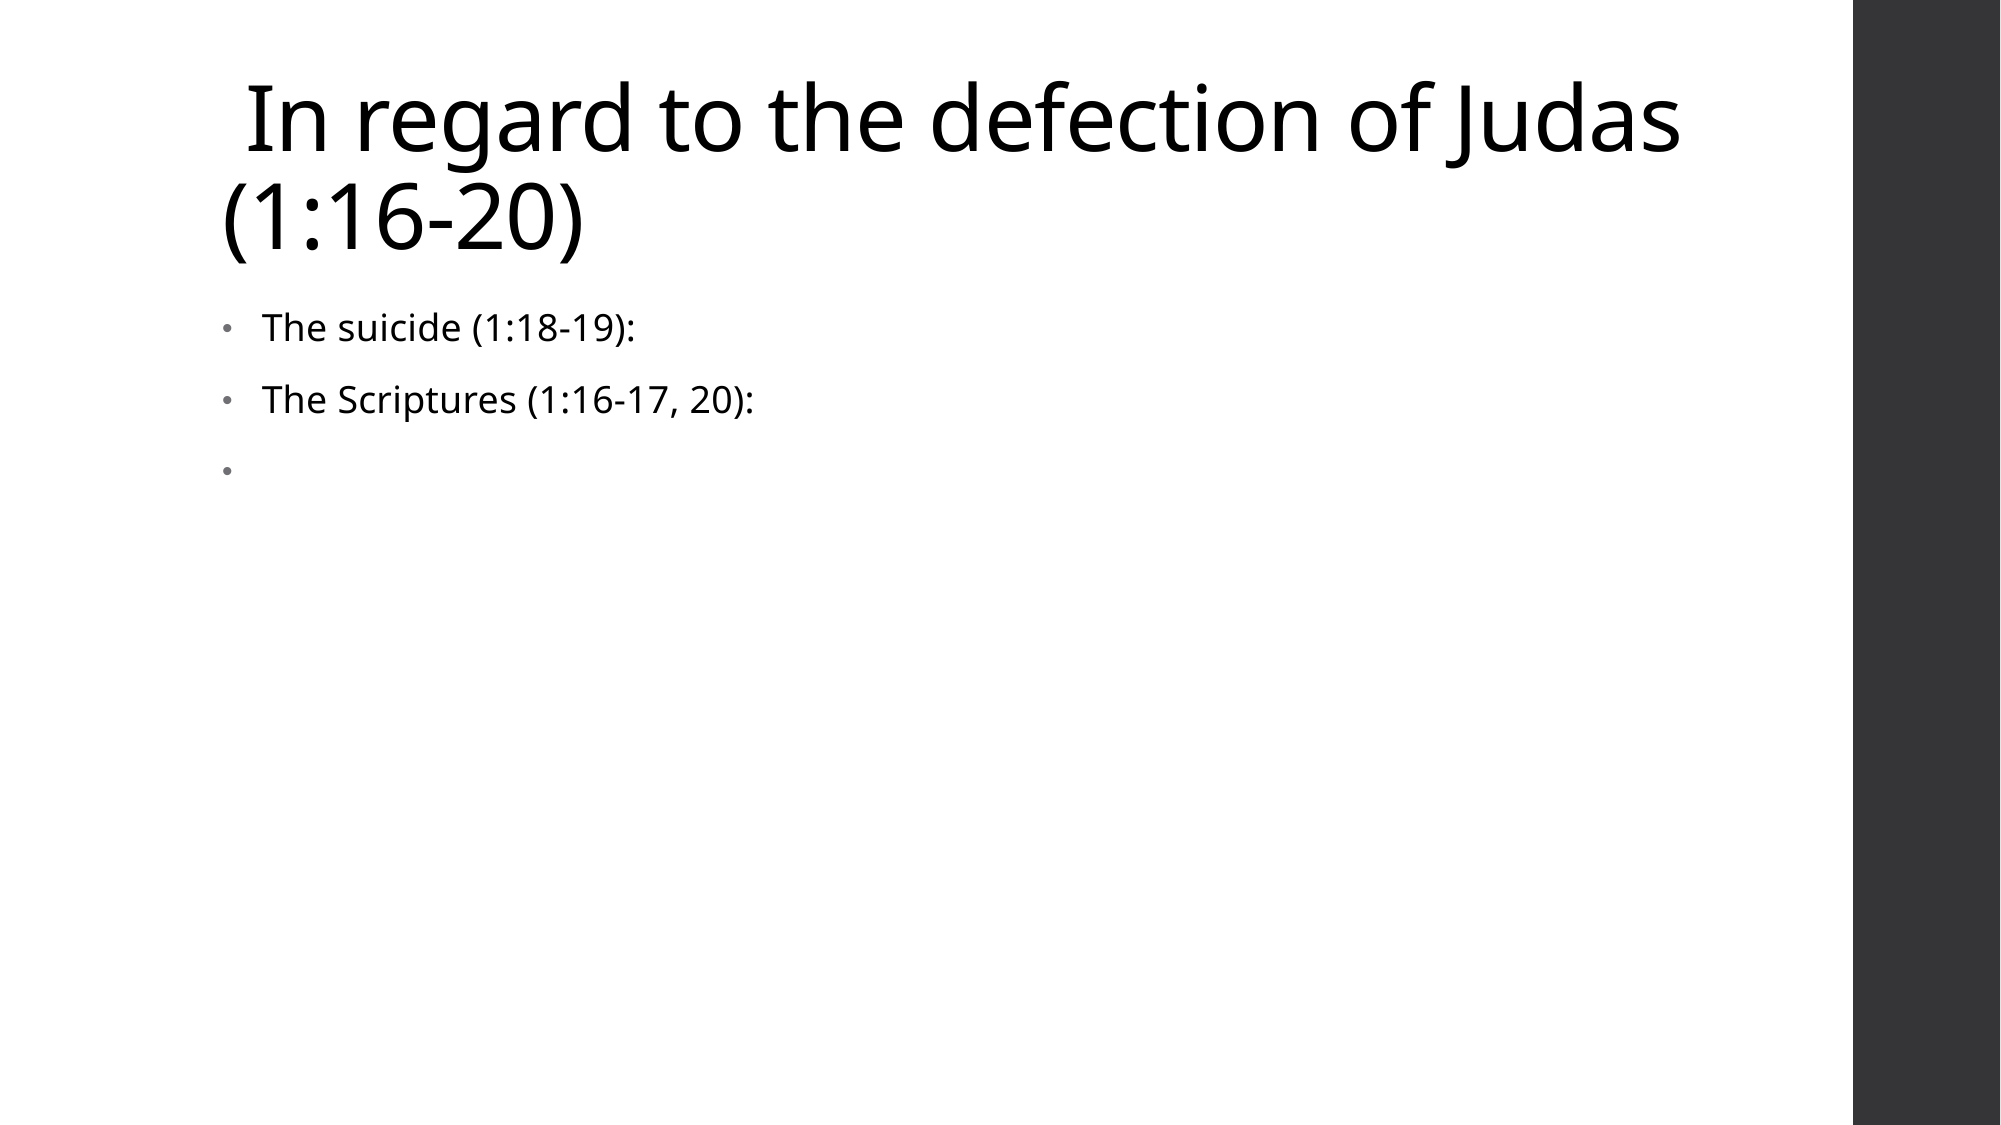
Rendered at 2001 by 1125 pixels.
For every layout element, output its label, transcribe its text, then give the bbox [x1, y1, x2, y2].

title In regard to the defection of Judas (1:16-20) [206, 60, 1797, 278]
list The suicide (1:18-19): The Scriptures (1:16-17, 20): [206, 299, 1617, 1014]
